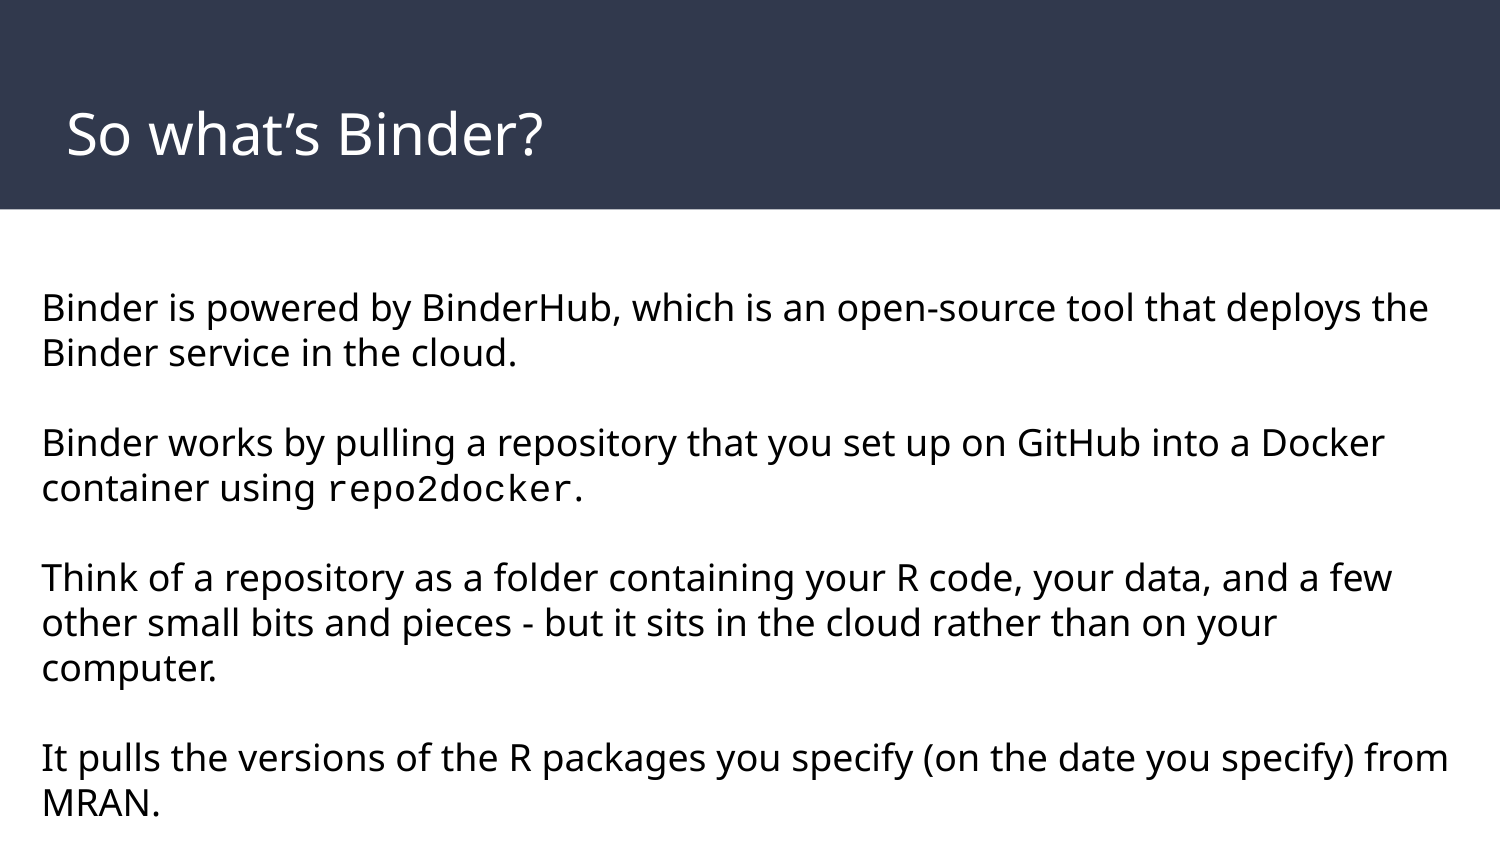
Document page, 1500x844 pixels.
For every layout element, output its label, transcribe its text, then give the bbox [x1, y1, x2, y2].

title So what’s Binder? [51, 82, 1449, 185]
text_box Binder is powered by BinderHub, which is an open-source tool that deploys the Binder service in the cloud. Binder works by pulling a repository that you set up on GitHub into a Docker container using repo2docker. Think of a repository as a folder containing your R code, your data, and a few other small bits and pieces - but it sits in the cloud rather than on your computer. It pulls the versions of the R packages you specify (on the date you specify) from MRAN. [26, 223, 1474, 832]
